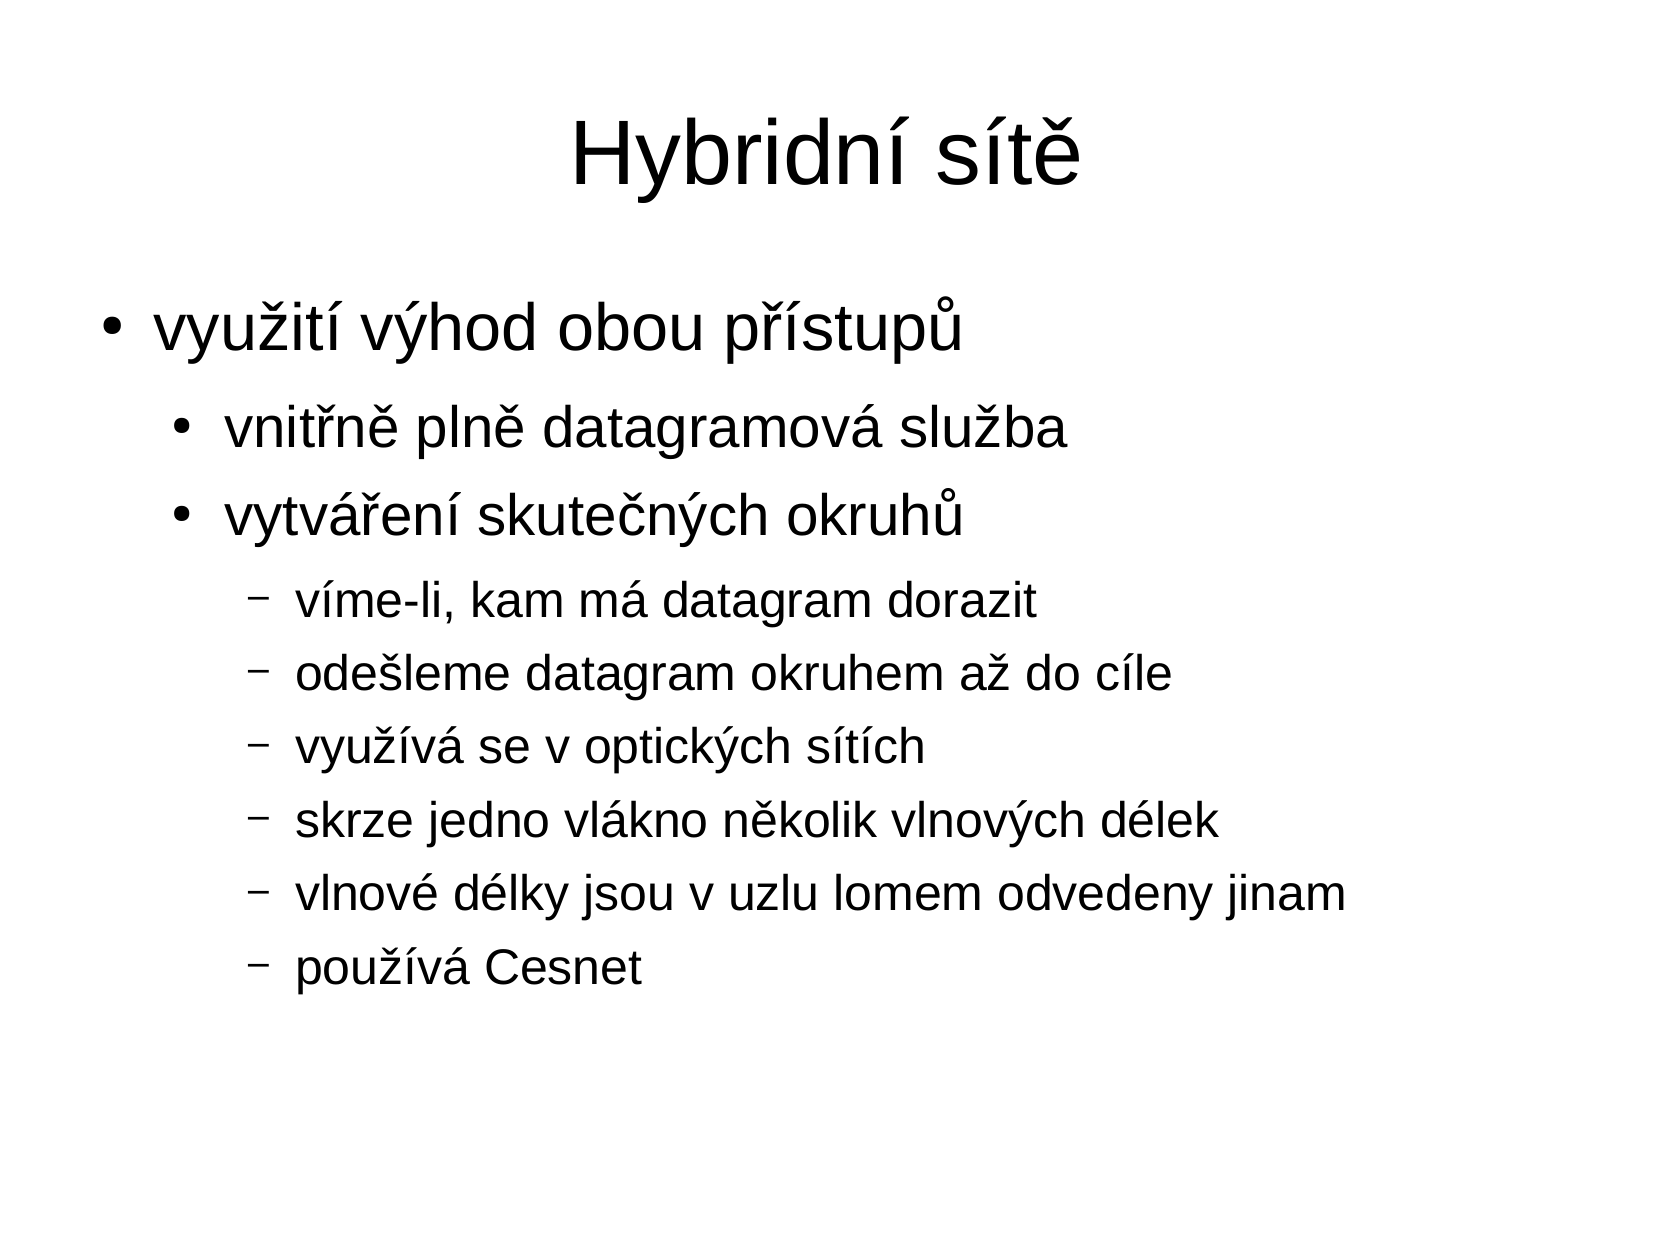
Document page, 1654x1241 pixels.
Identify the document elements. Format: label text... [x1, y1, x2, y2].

list využití výhod obou přístupů vnitřně plně datagramová služba vytváření skutečných okruhů víme-li, kam má datagram dorazit odešleme datagram okruhem až do cíle využívá se v optických sítích skrze jedno vlákno několik vlnových délek vlnové délky jsou v uzlu lomem odvedeny jinam používá Cesnet [82, 290, 1571, 1109]
title Hybridní sítě [82, 49, 1571, 257]
